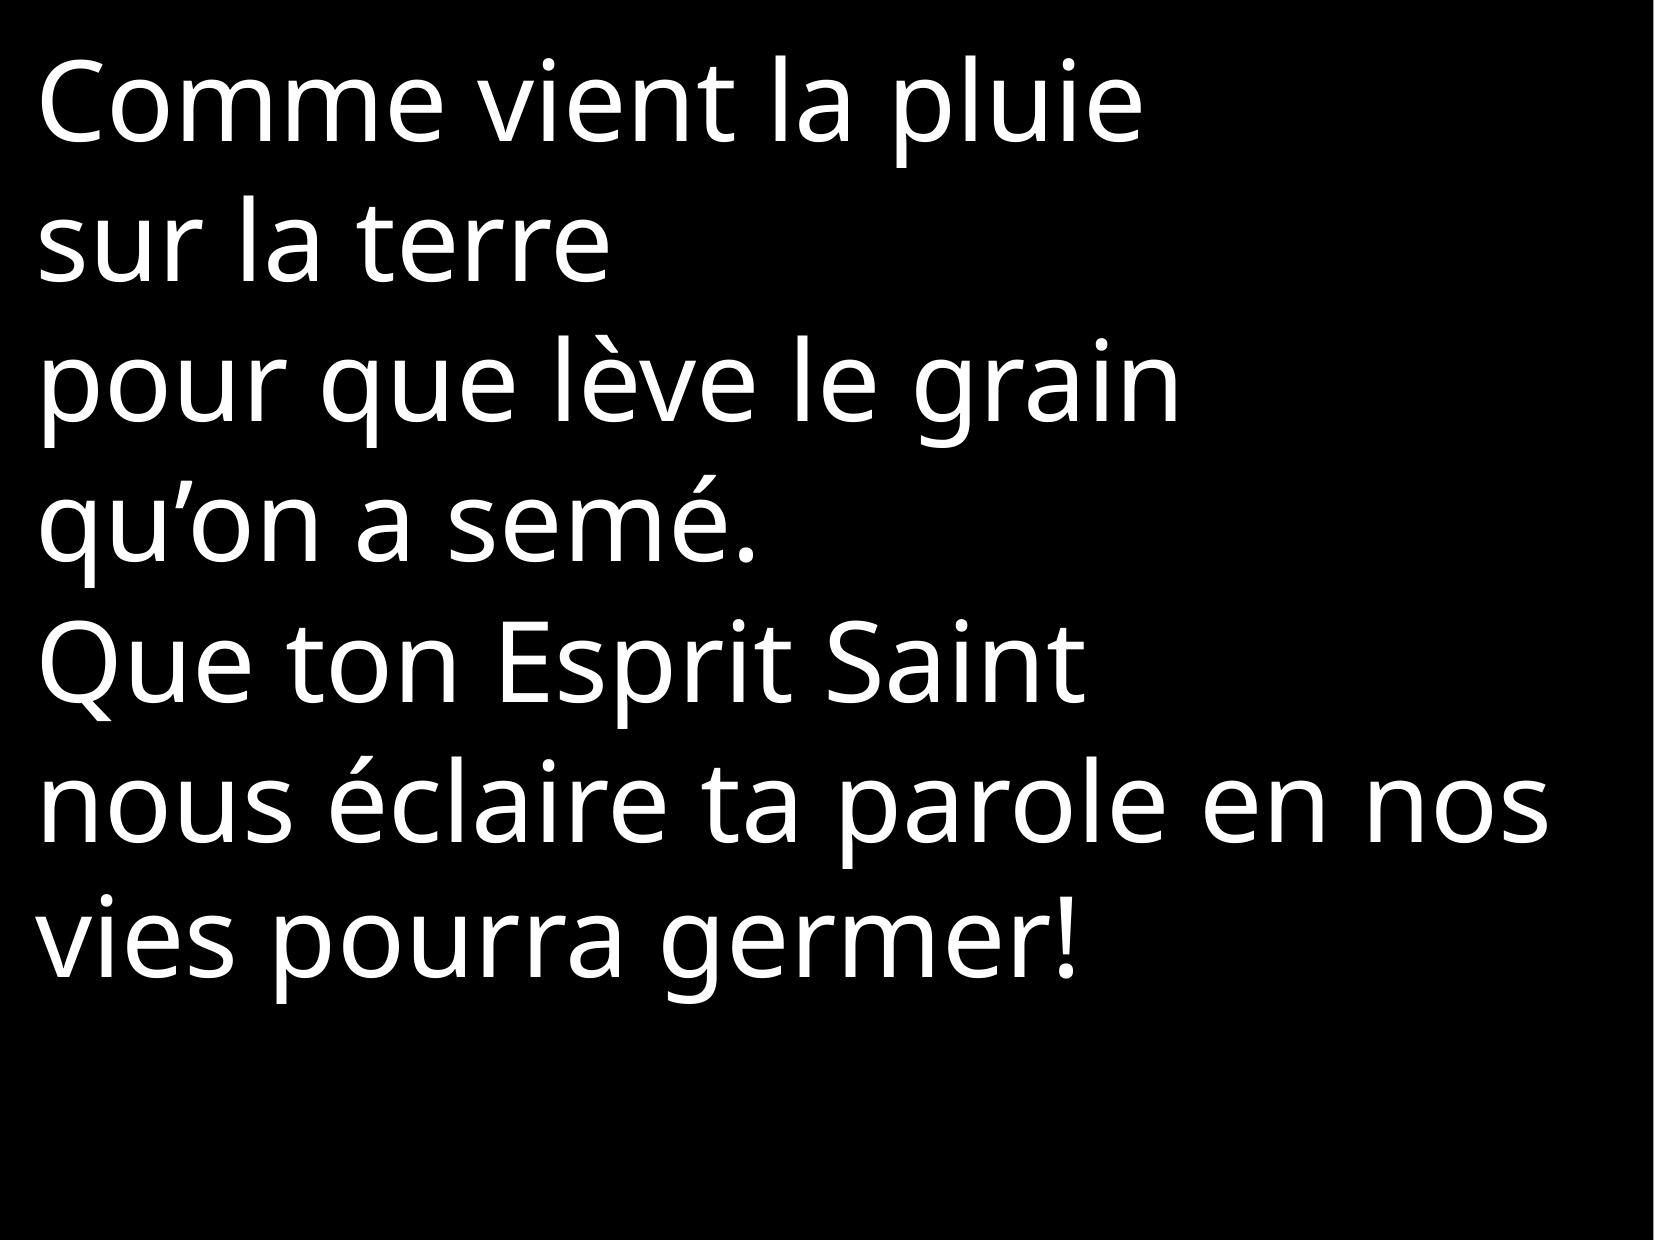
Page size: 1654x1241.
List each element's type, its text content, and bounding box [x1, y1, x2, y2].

list Comme vient la pluie sur la terre pour que lève le grain qu’on a semé. Que ton Esprit Saint nous éclaire ta parole en nos vies pourra germer! [0, 21, 1648, 1241]
